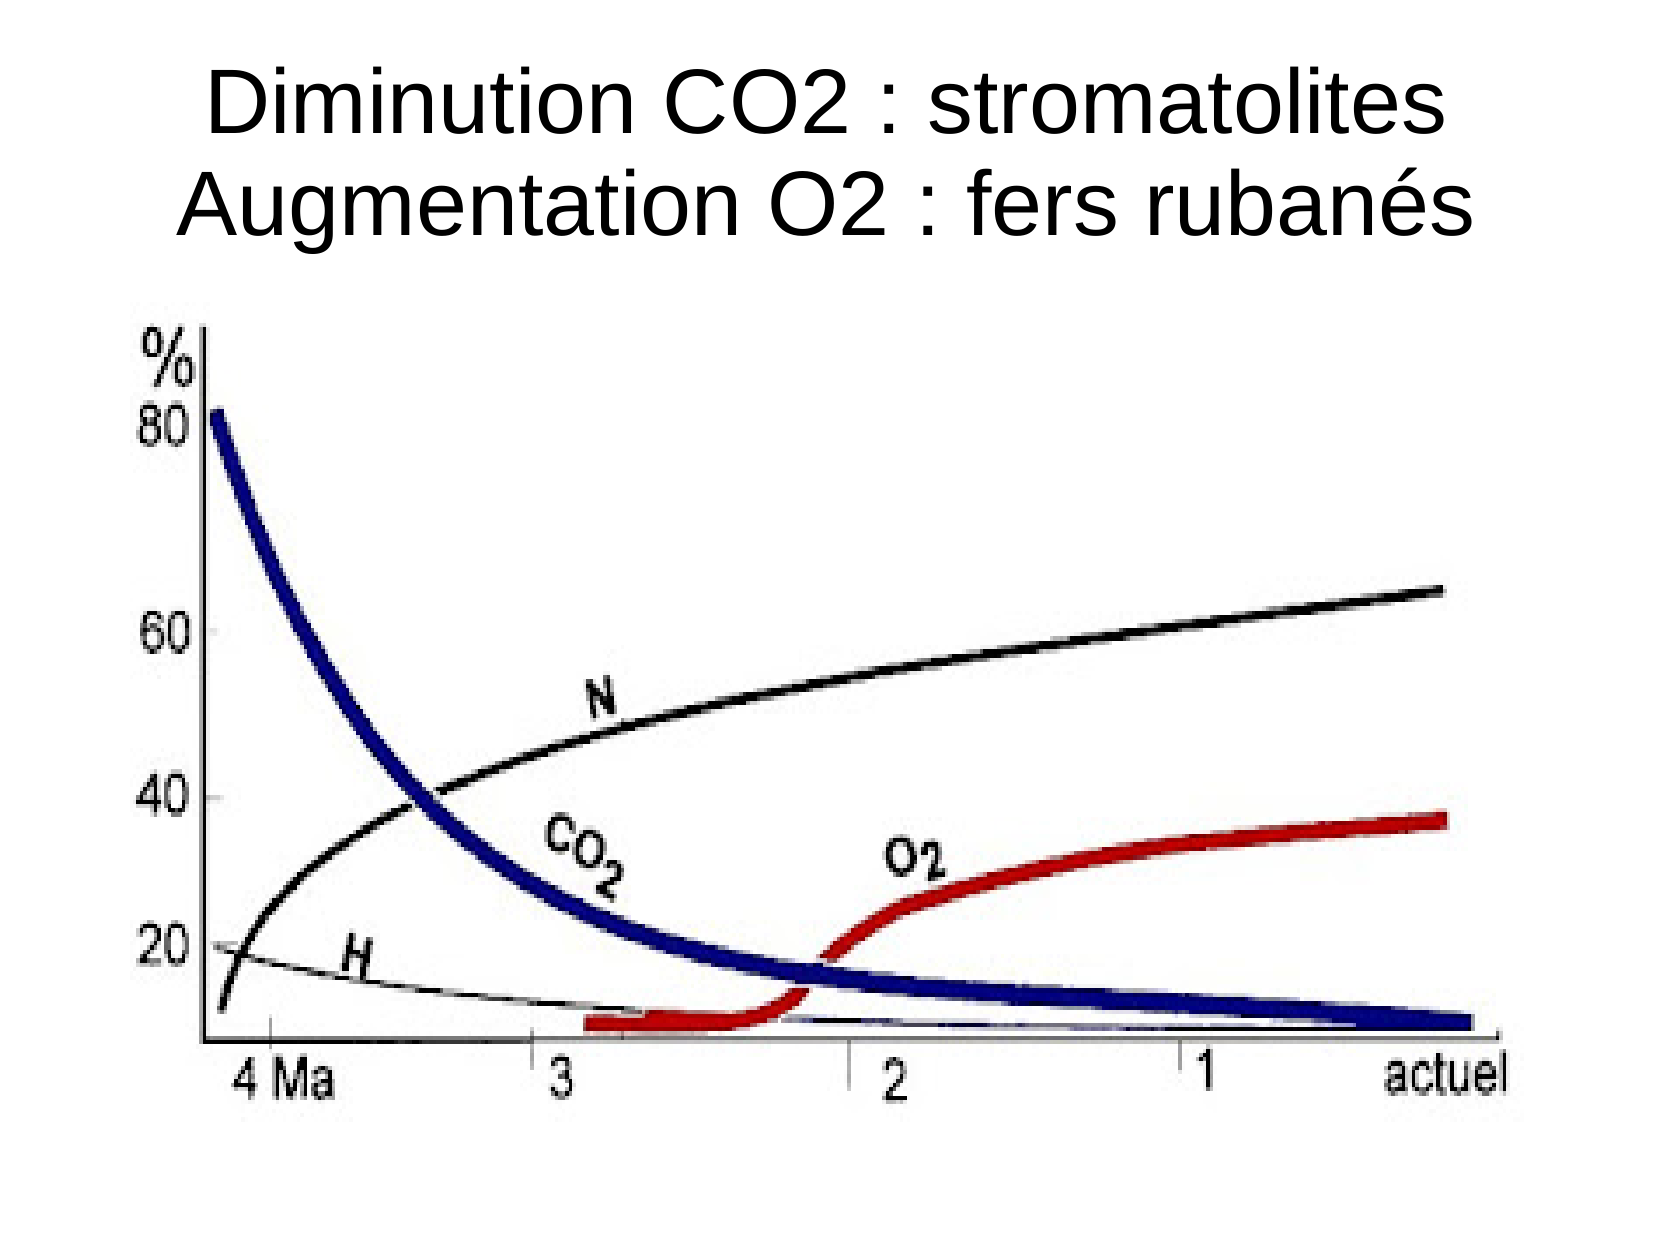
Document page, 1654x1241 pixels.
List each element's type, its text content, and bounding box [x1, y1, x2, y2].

picture [130, 302, 1524, 1123]
title Diminution CO2 : stromatolites Augmentation O2 : fers rubanés [0, 0, 1654, 307]
